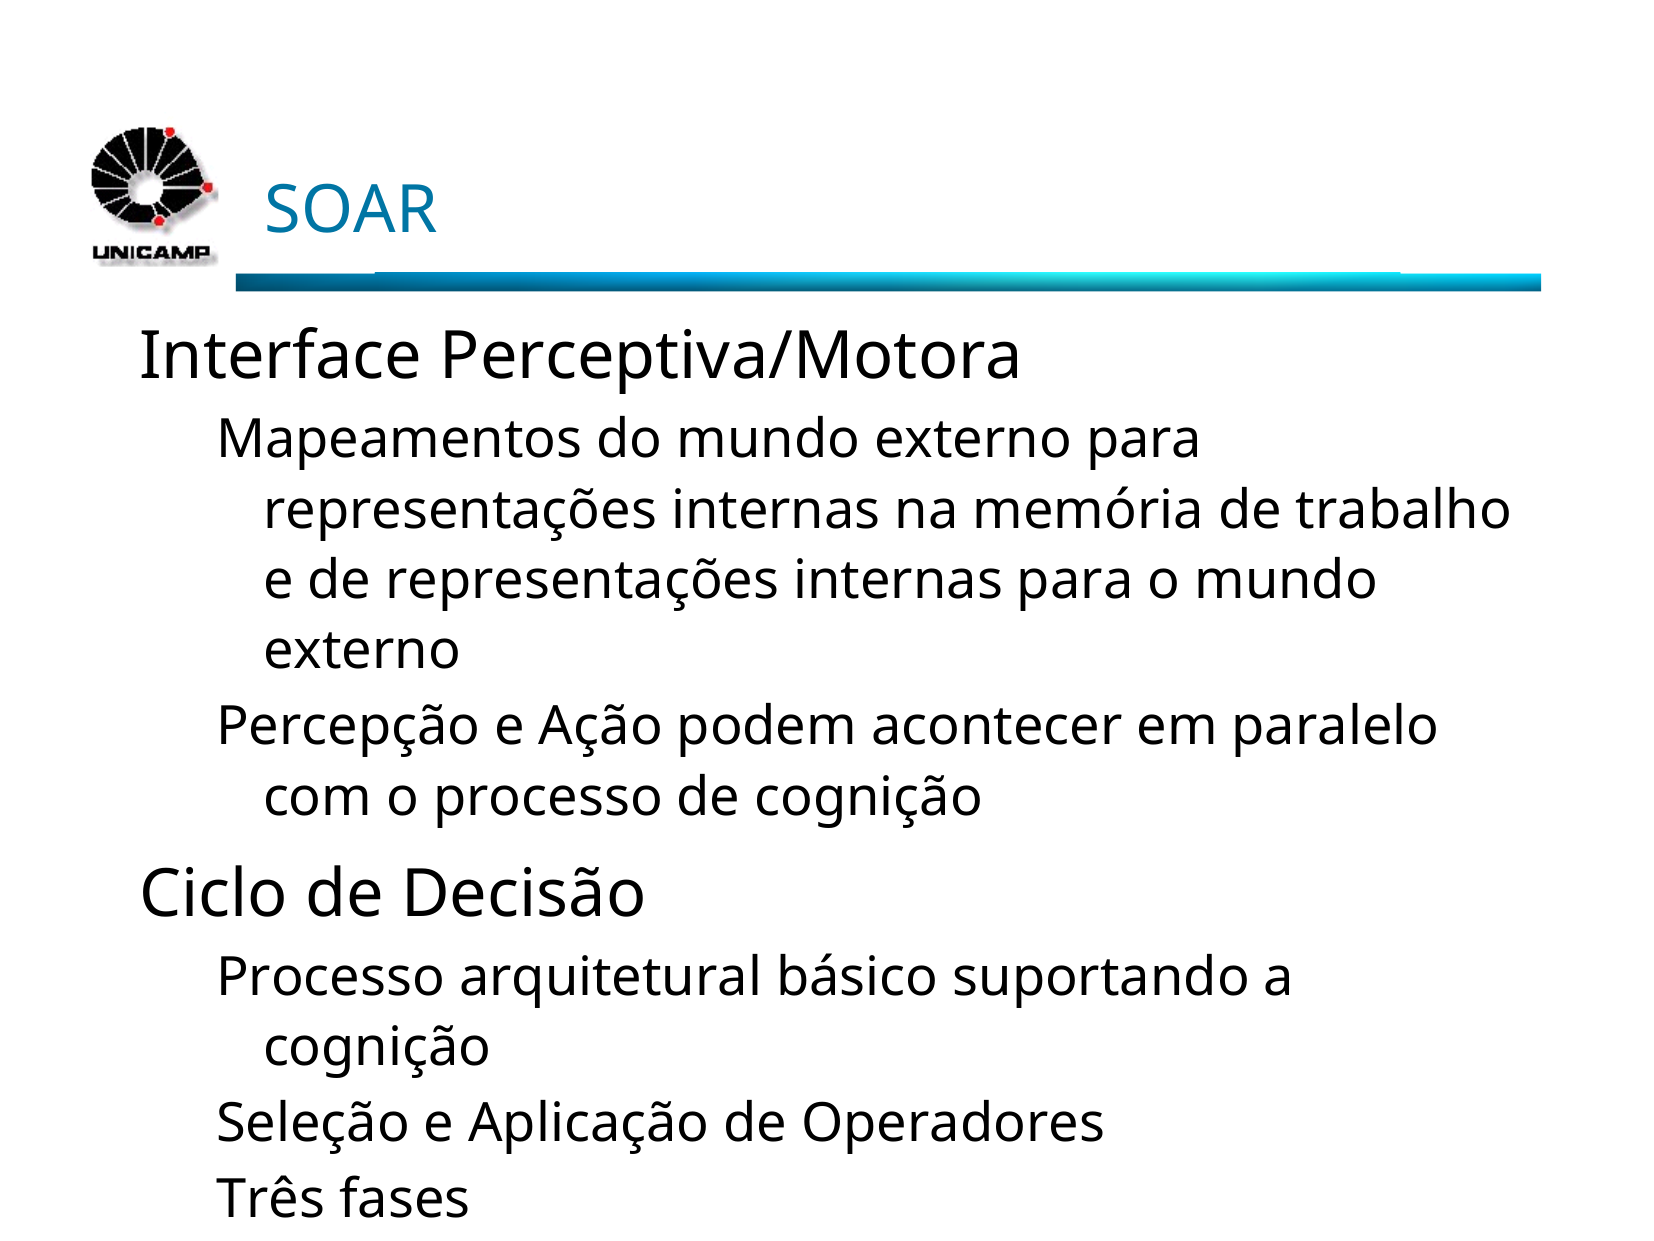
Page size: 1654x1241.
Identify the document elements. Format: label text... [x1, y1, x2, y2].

list Interface Perceptiva/Motora Mapeamentos do mundo externo para representações internas na memória de trabalho e de representações internas para o mundo externo Percepção e Ação podem acontecer em paralelo com o processo de cognição Ciclo de Decisão Processo arquitetural básico suportando a cognição Seleção e Aplicação de Operadores Três fases Elaboração, Decisão, Aplicação [121, 309, 1534, 1182]
picture [125, 272, 1654, 295]
title SOAR [264, 42, 1534, 250]
